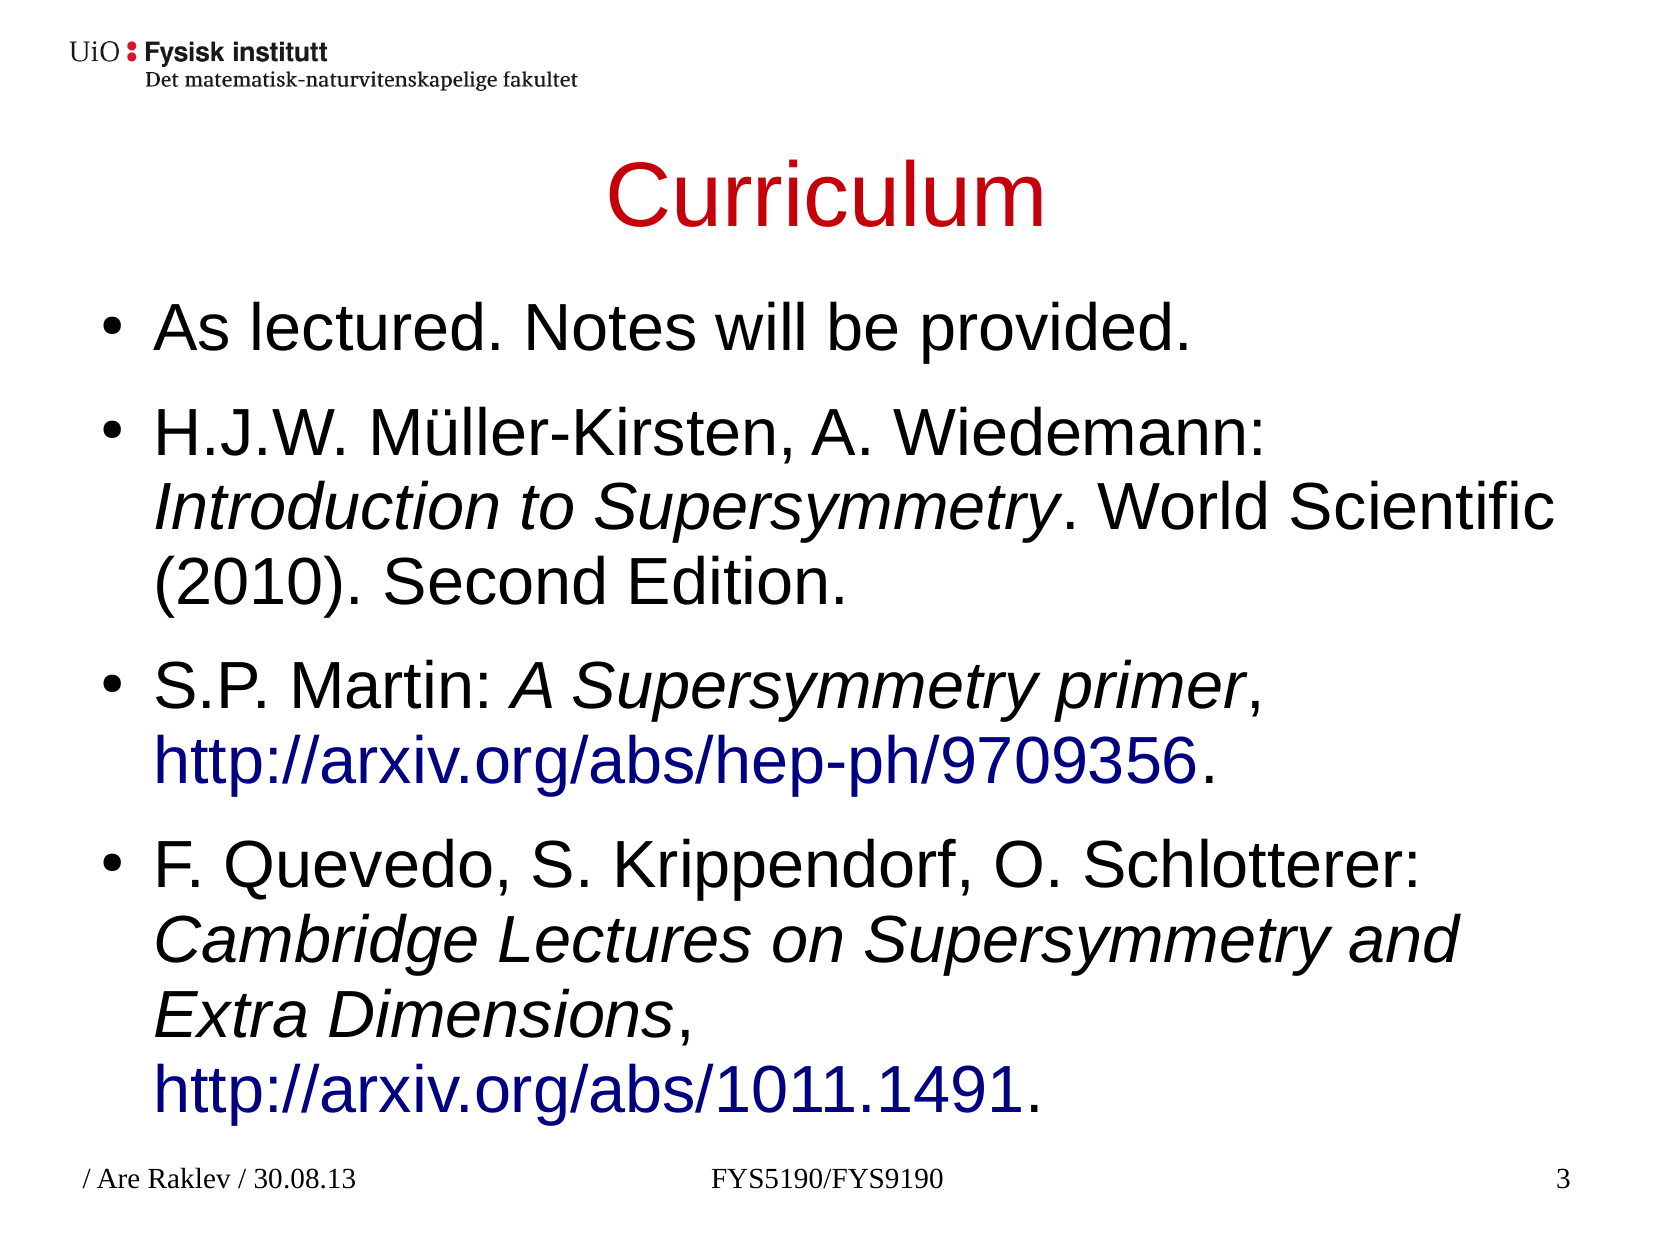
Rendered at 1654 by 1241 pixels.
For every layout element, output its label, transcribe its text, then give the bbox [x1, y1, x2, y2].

list As lectured. Notes will be provided. H.J.W. Müller-Kirsten, A. Wiedemann: Introduction to Supersymmetry. World Scientific (2010). Second Edition. S.P. Martin: A Supersymmetry primer, http://arxiv.org/abs/hep-ph/9709356. F. Quevedo, S. Krippendorf, O. Schlotterer: Cambridge Lectures on Supersymmetry and Extra Dimensions, http://arxiv.org/abs/1011.1491. [82, 290, 1571, 1125]
picture [68, 37, 581, 93]
title Curriculum [82, 90, 1571, 290]
